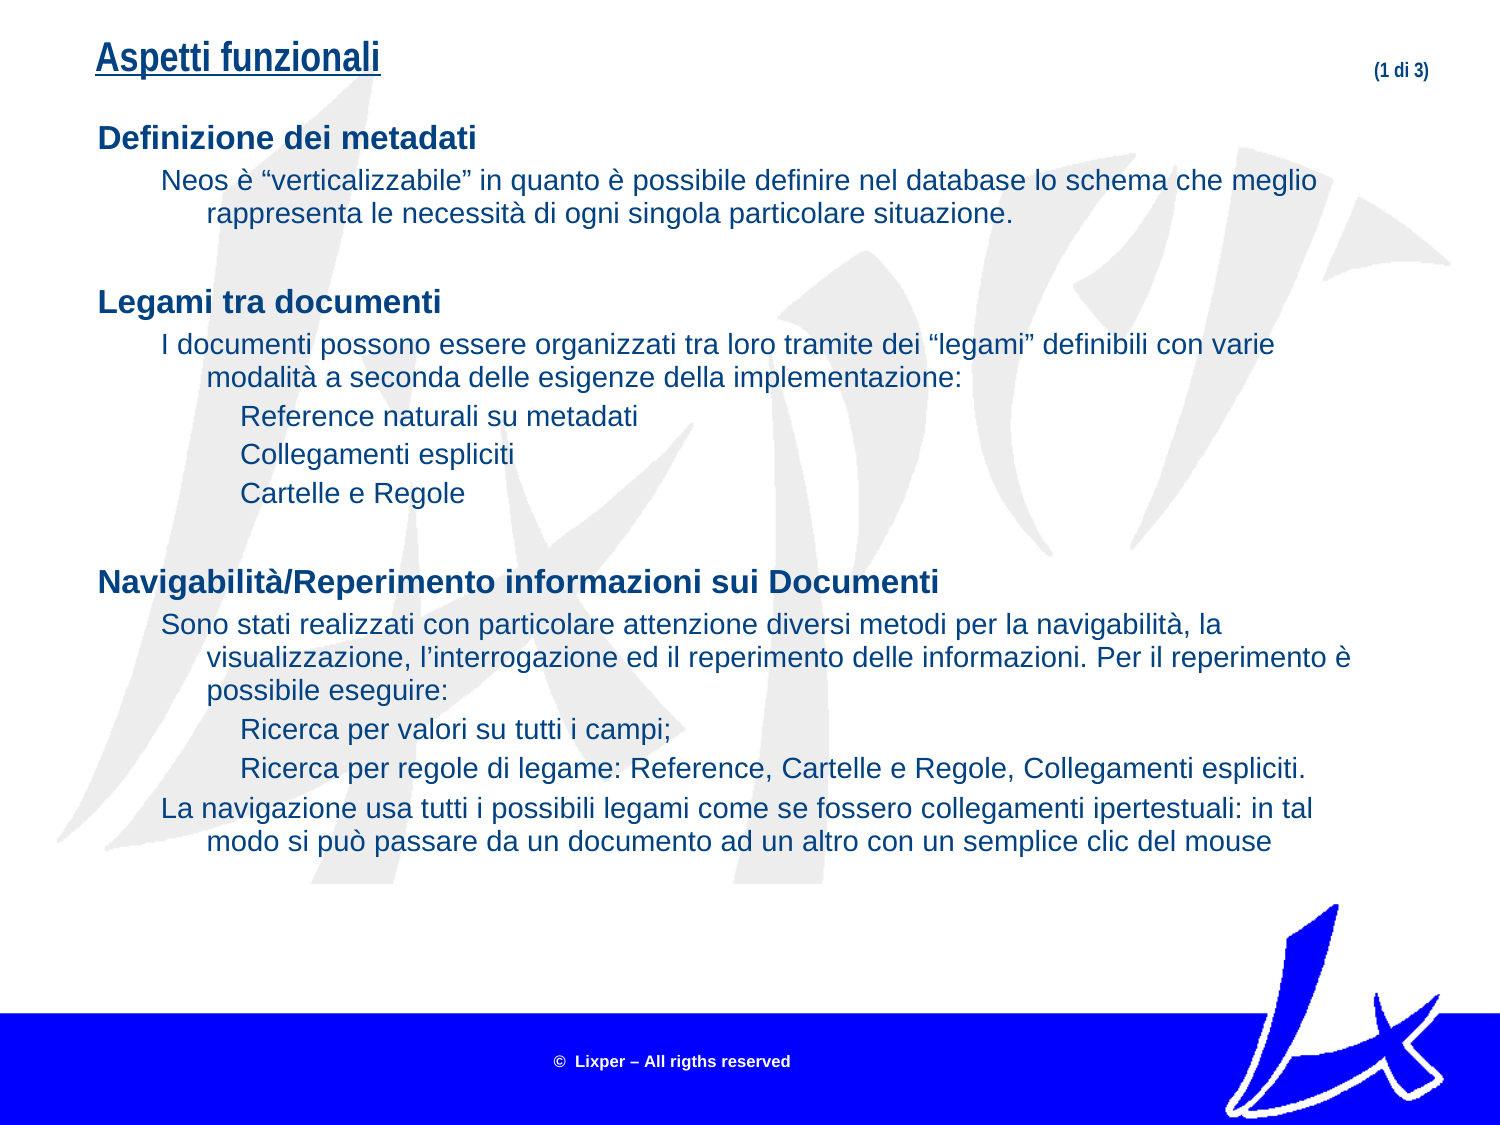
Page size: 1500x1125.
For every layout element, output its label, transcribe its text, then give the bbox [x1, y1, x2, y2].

title Aspetti funzionali [80, 33, 1256, 114]
picture [0, 0, 1500, 1125]
list Definizione dei metadati Neos è “verticalizzabile” in quanto è possibile definire nel database lo schema che meglio rappresenta le necessità di ogni singola particolare situazione. Legami tra documenti I documenti possono essere organizzati tra loro tramite dei “legami” definibili con varie modalità a seconda delle esigenze della implementazione: Reference naturali su metadati Collegamenti espliciti Cartelle e Regole Navigabilità/Reperimento informazioni sui Documenti Sono stati realizzati con particolare attenzione diversi metodi per la navigabilità, la visualizzazione, l’interrogazione ed il reperimento delle informazioni. Per il reperimento è possibile eseguire: Ricerca per valori su tutti i campi; Ricerca per regole di legame: Reference, Cartelle e Regole, Collegamenti espliciti. La navigazione usa tutti i possibili legami come se fossero collegamenti ipertestuali: in tal modo si può passare da un documento ad un altro con un semplice clic del mouse [82, 112, 1379, 946]
title (1 di 3) [1359, 54, 1473, 98]
